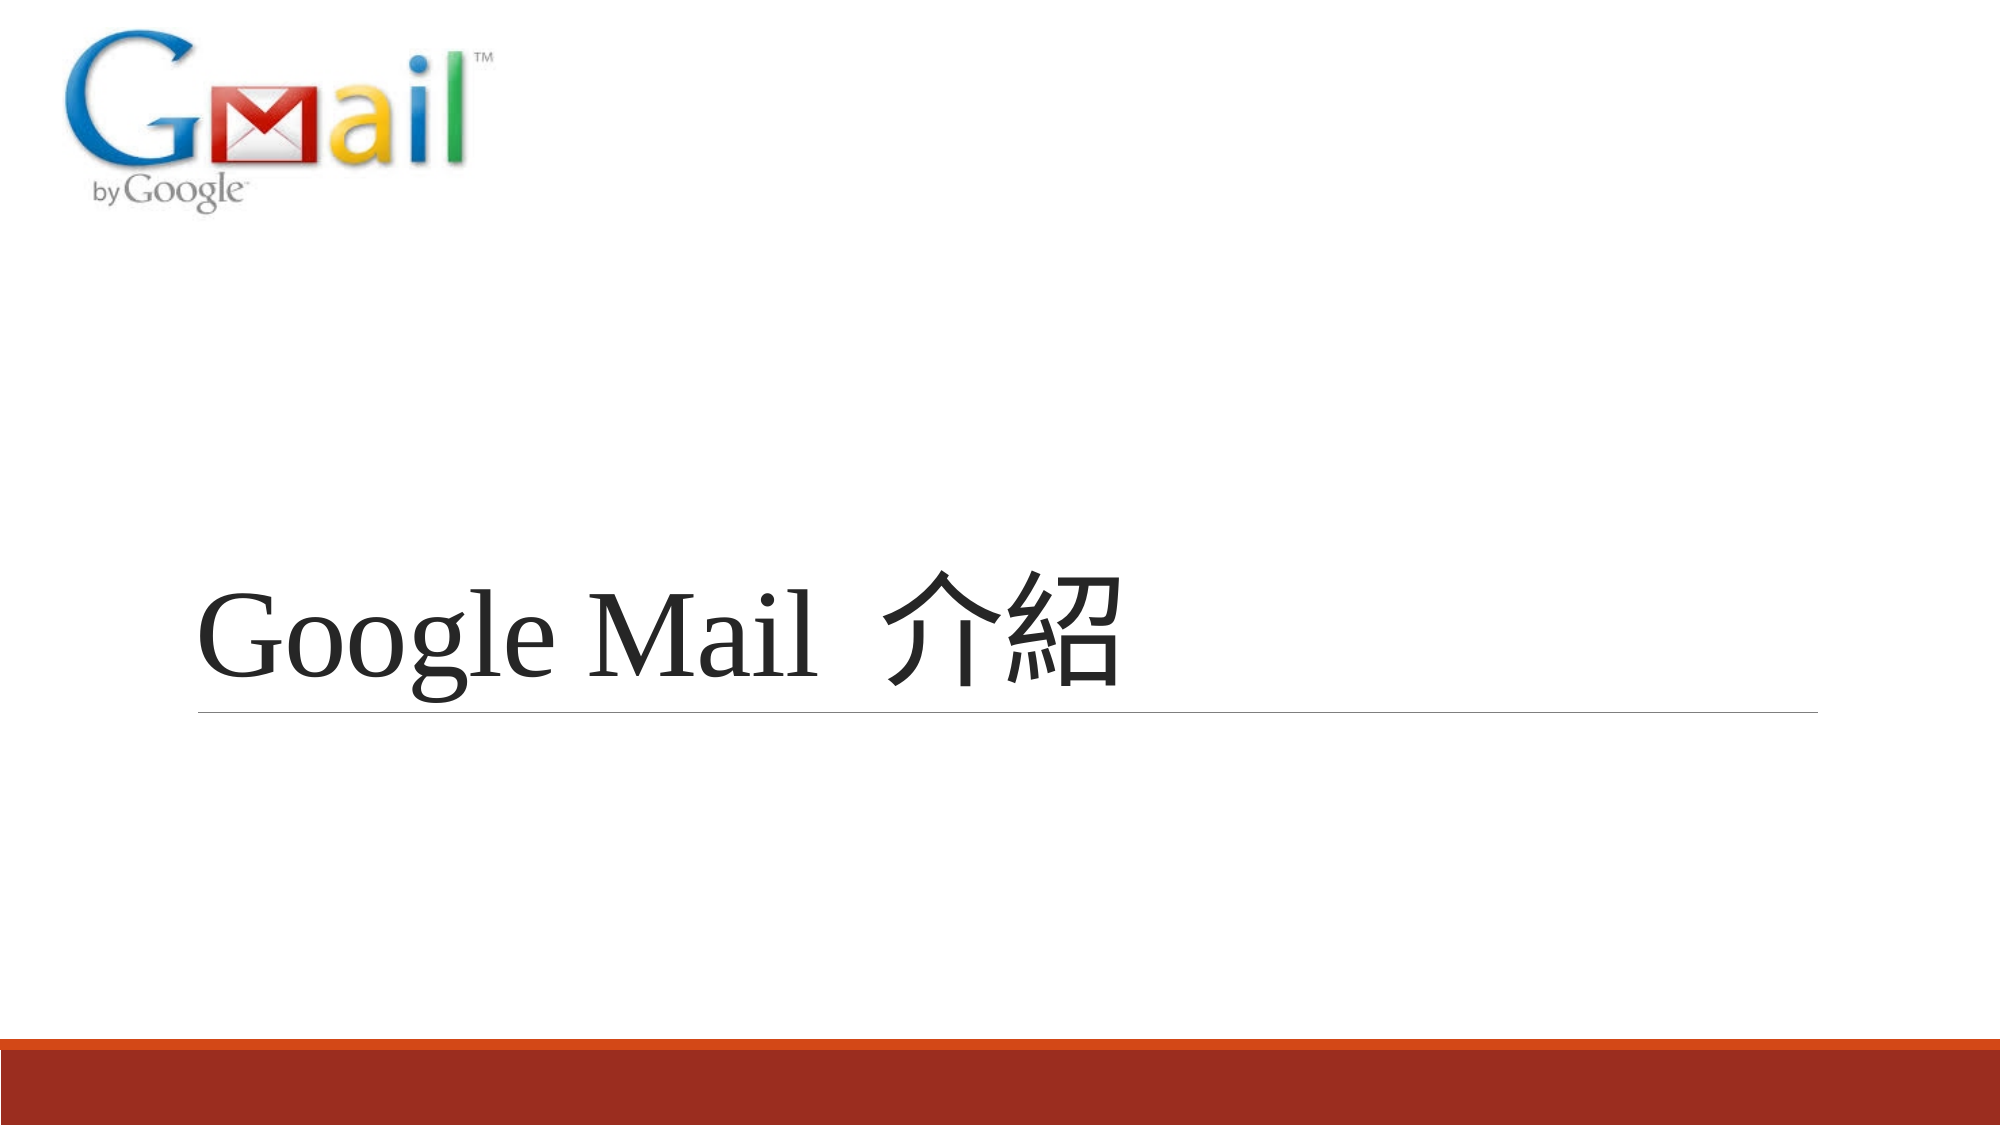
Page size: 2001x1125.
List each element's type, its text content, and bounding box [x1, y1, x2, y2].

title Google Mail 介紹 [180, 124, 1831, 710]
picture [41, 27, 515, 222]
